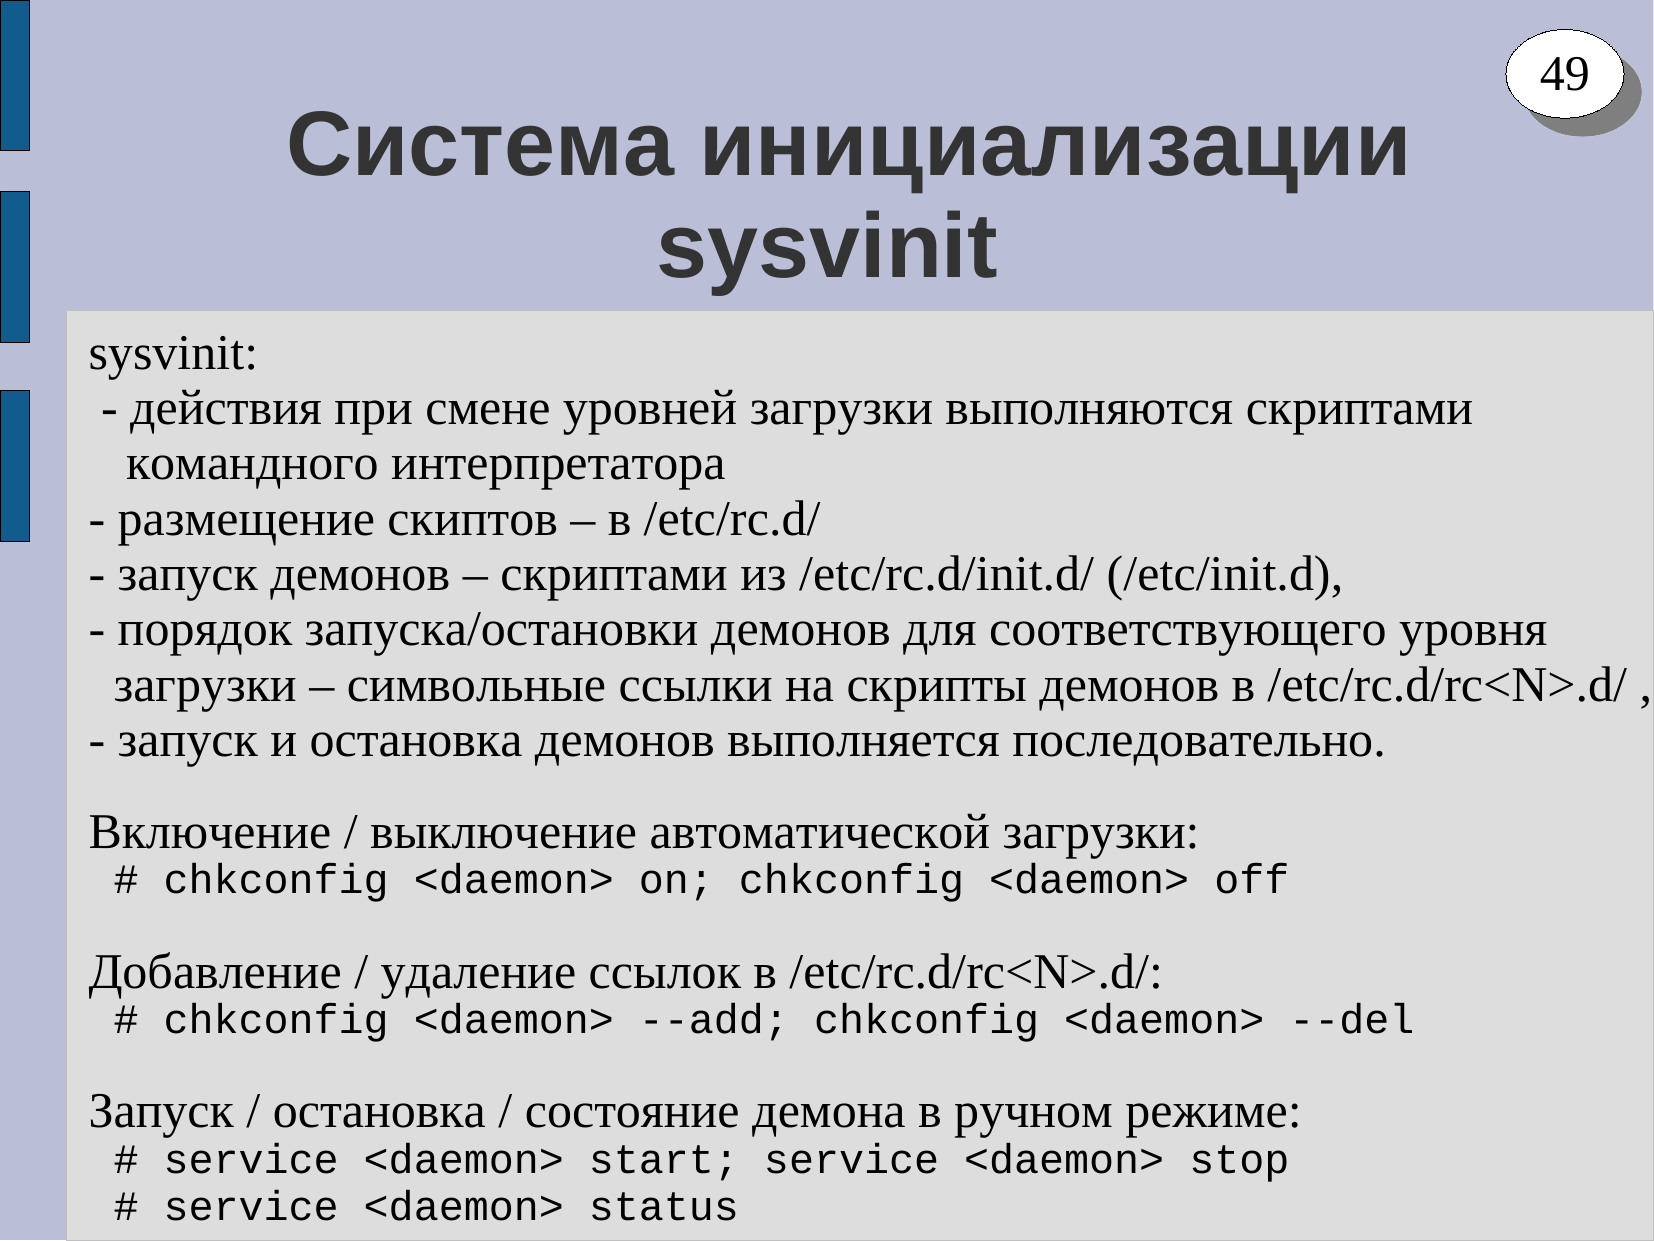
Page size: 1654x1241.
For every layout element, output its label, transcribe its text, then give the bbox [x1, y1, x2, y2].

text_box sysvinit: - действия при смене уровней загрузки выполняются скриптами командного интерпретатора - размещение скиптов – в /etc/rc.d/ - запуск демонов – скриптами из /etc/rc.d/init.d/ (/etc/init.d), - порядок запуска/остановки демонов для соответствующего уровня загрузки – символьные ссылки на скрипты демонов в /etc/rc.d/rc<N>.d/ , - запуск и остановка демонов выполняется последовательно. Включение / выключение автоматической загрузки: # chkconfig <daemon> on; chkconfig <daemon> off Добавление / удаление ссылок в /etc/rc.d/rc<N>.d/: # chkconfig <daemon> --add; chkconfig <daemon> --del Запуск / остановка / состояние демона в ручном режиме: # service <daemon> start; service <daemon> stop # service <daemon> status [88, 324, 1653, 1233]
title Система инициализации sysvinit [121, 91, 1534, 299]
text_box 49 [1505, 29, 1625, 119]
